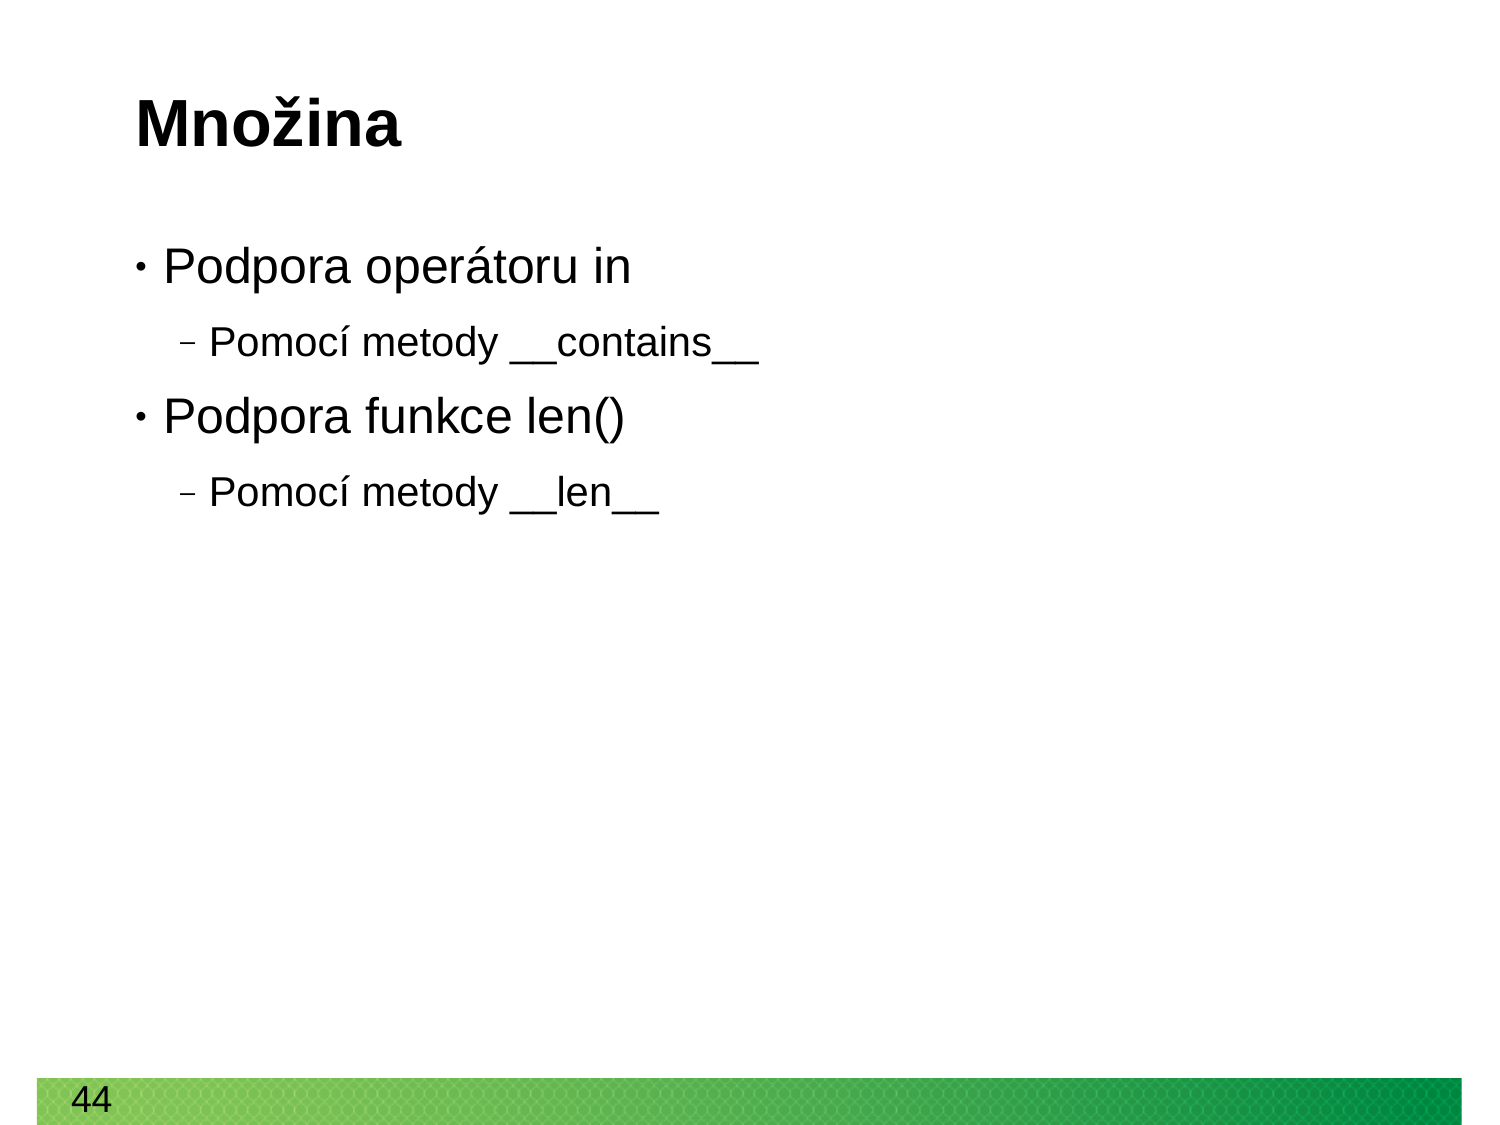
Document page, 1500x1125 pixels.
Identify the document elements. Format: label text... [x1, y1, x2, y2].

title Množina [135, 41, 1372, 204]
picture [36, 1078, 1462, 1125]
list Podpora operátoru in Pomocí metody __contains__ Podpora funkce len() Pomocí metody __len__ [135, 238, 1372, 892]
